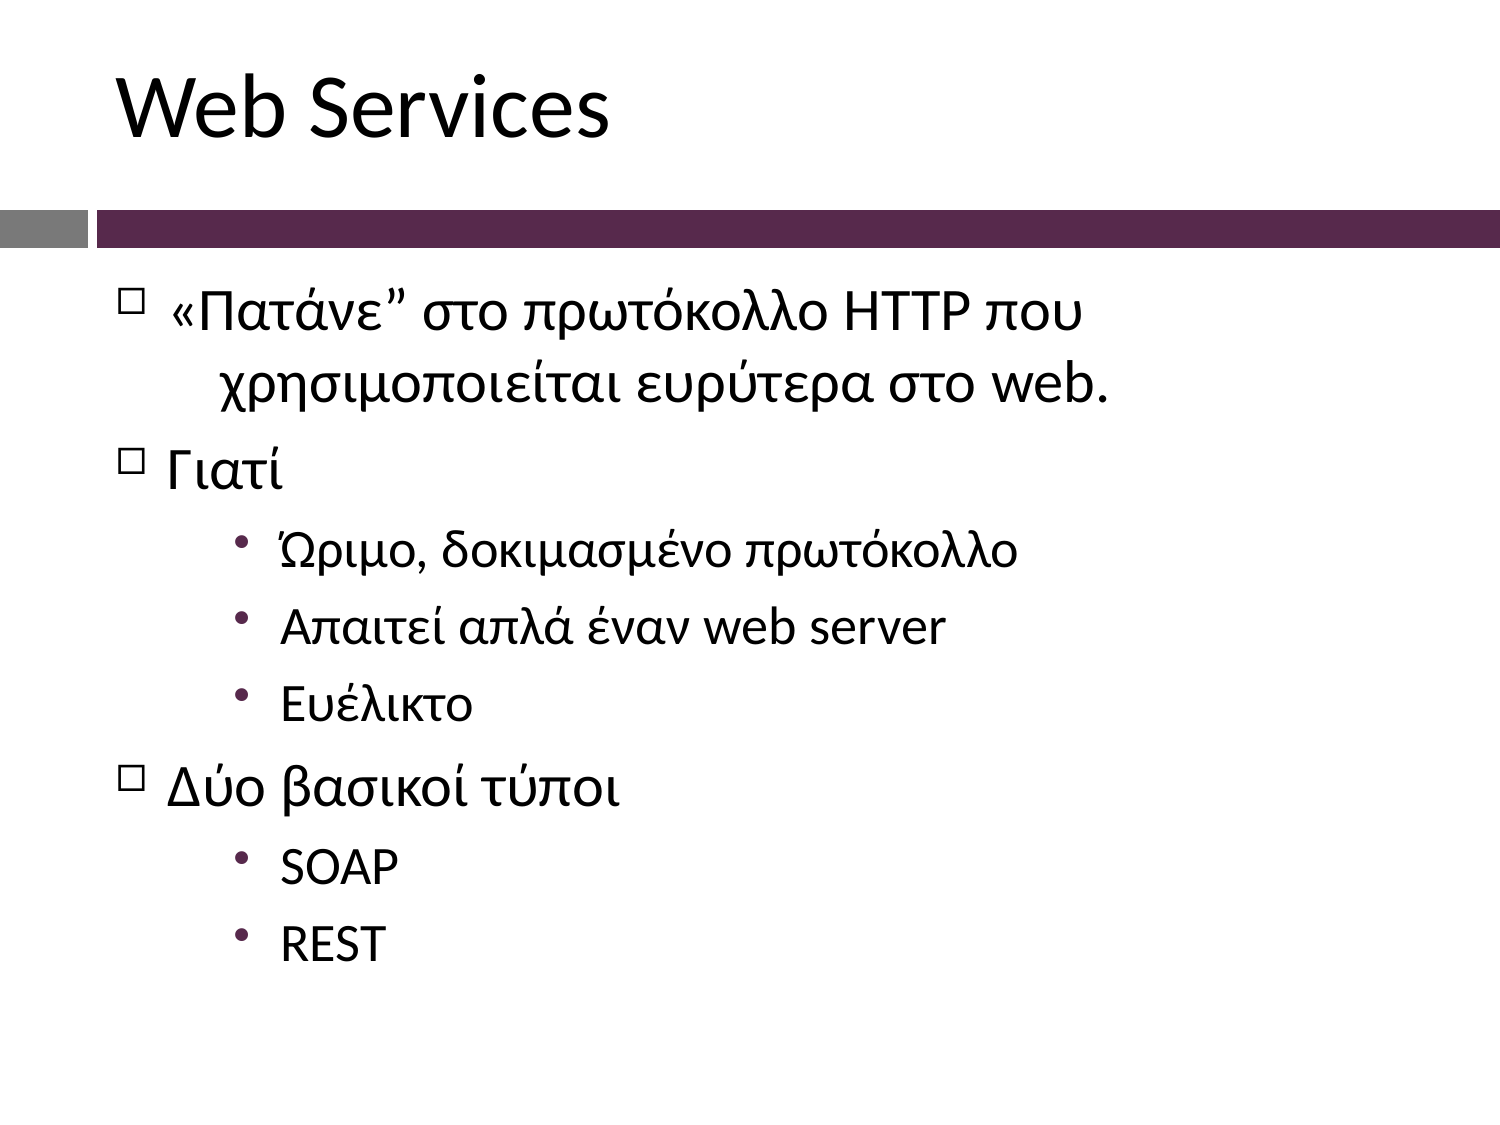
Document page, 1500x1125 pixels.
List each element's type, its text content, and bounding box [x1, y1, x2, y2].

title Web Services [100, 19, 1438, 182]
list «Πατάνε” στο πρωτόκολλο HTTP που χρησιμοποιείται ευρύτερα στο web. Γιατί Ώριμο, δοκιμασμένο πρωτόκολλο Απαιτεί απλά έναν web server Ευέλικτο Δύο βασικοί τύποι SOAP REST [100, 262, 1438, 1000]
